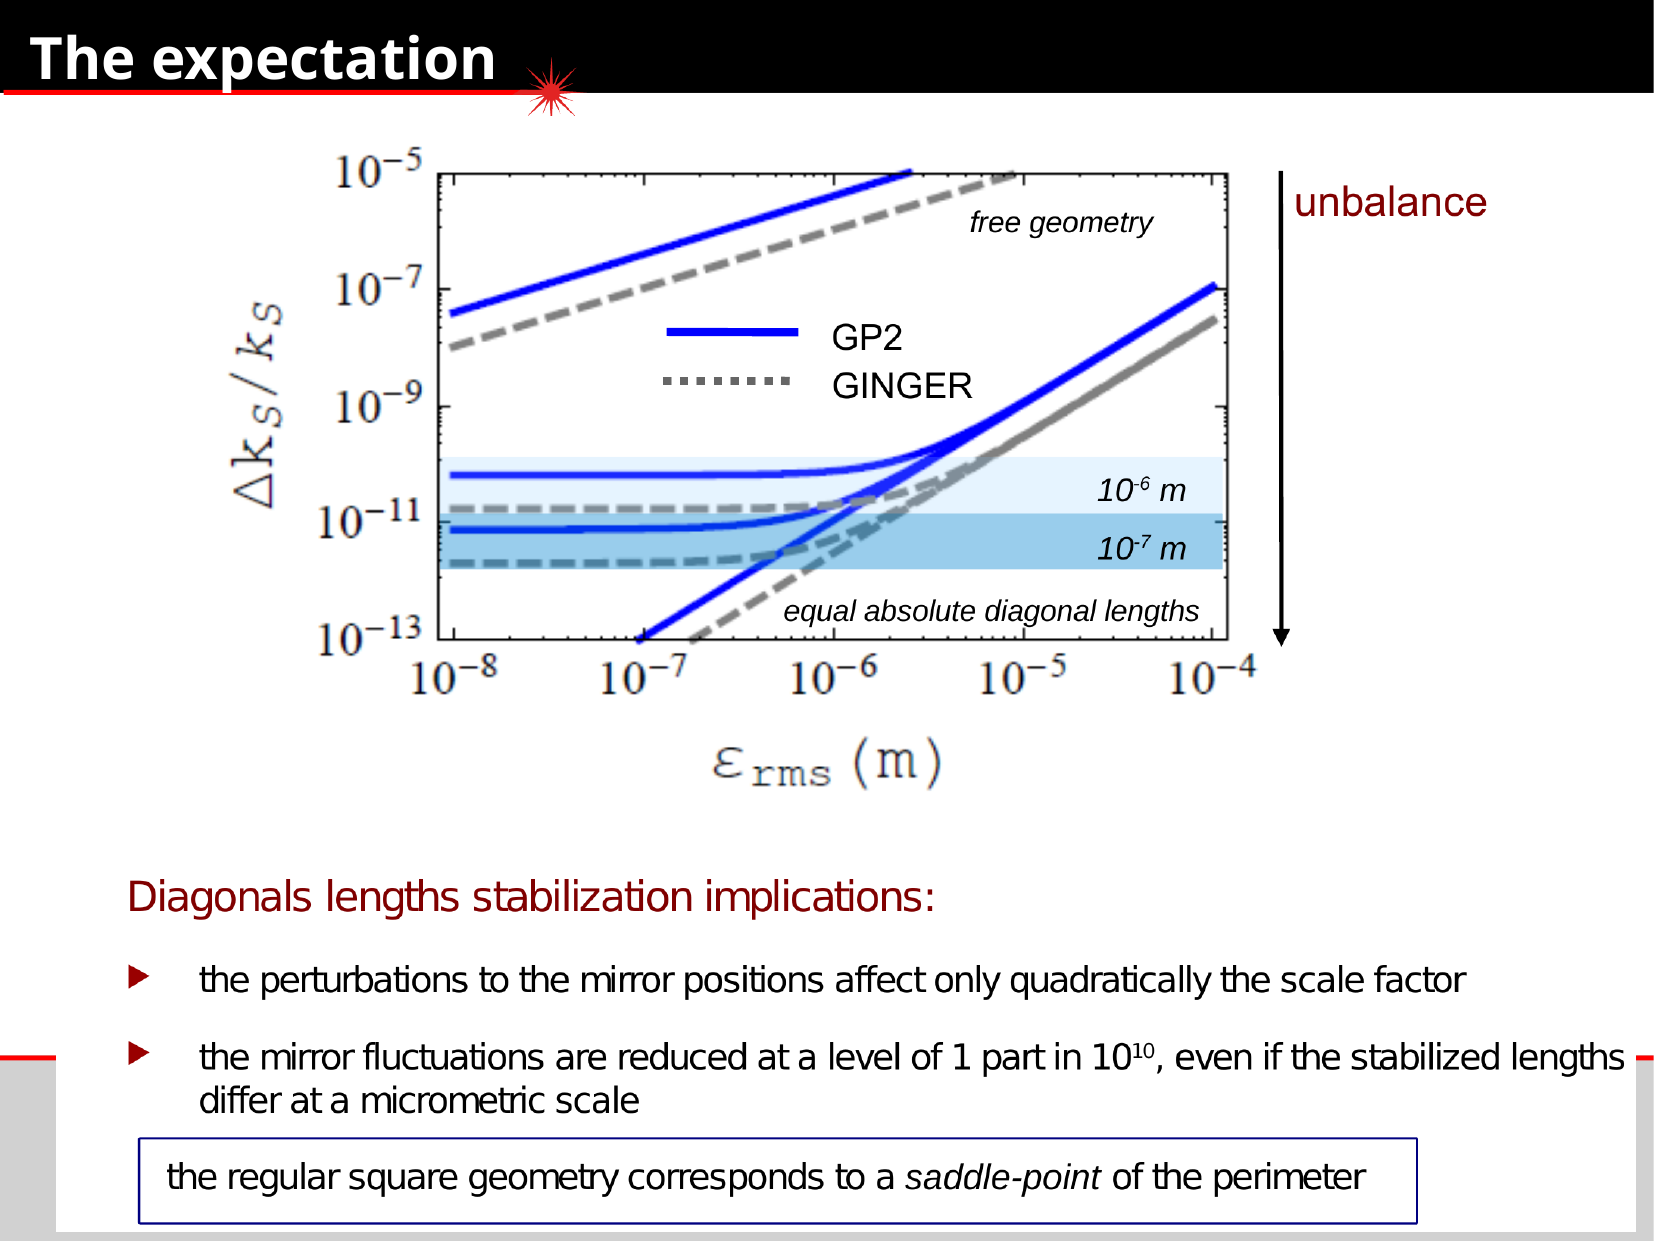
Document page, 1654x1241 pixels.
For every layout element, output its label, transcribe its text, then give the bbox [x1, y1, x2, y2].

text_box The expectation [15, 9, 462, 91]
picture [0, 0, 1654, 1241]
